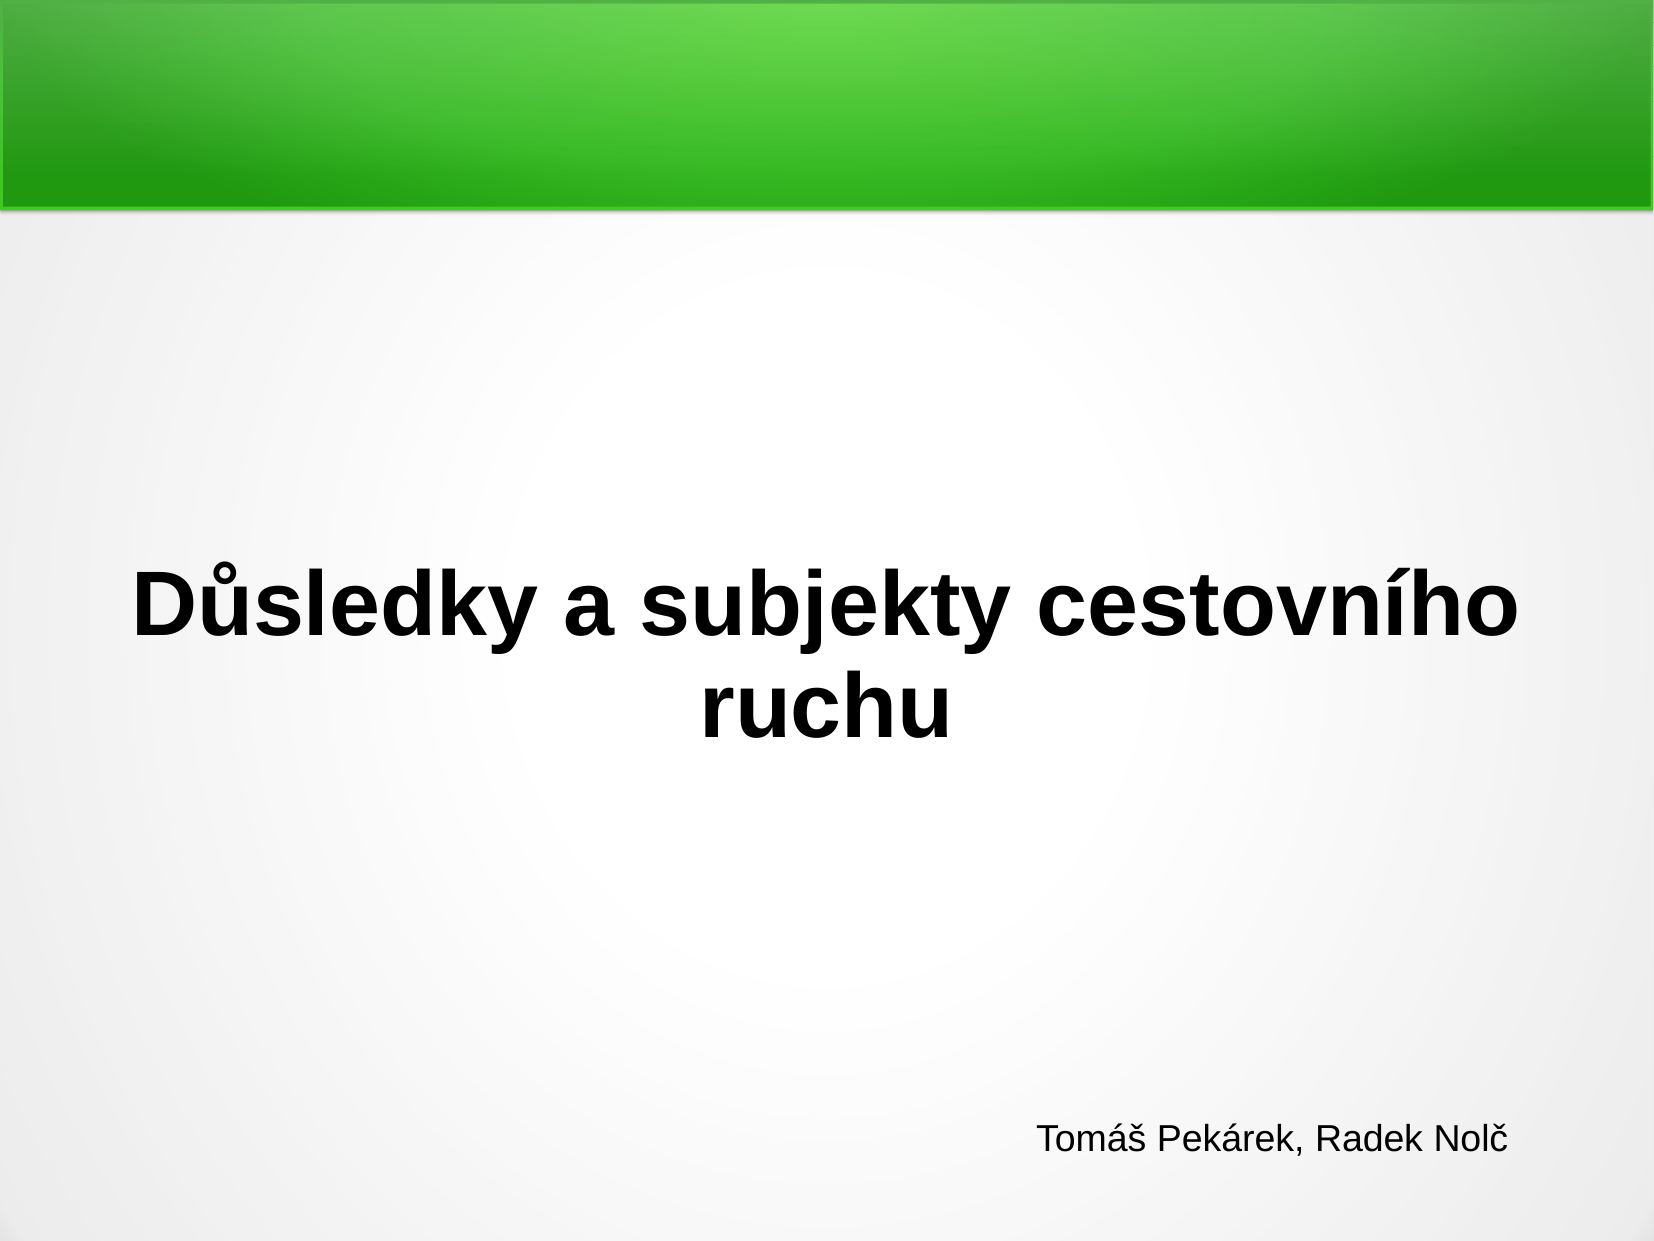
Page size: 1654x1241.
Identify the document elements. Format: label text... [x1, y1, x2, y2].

text_box Tomáš Pekárek, Radek Nolč [1021, 1110, 1571, 1168]
title Důsledky a subjekty cestovního ruchu [82, 551, 1571, 759]
